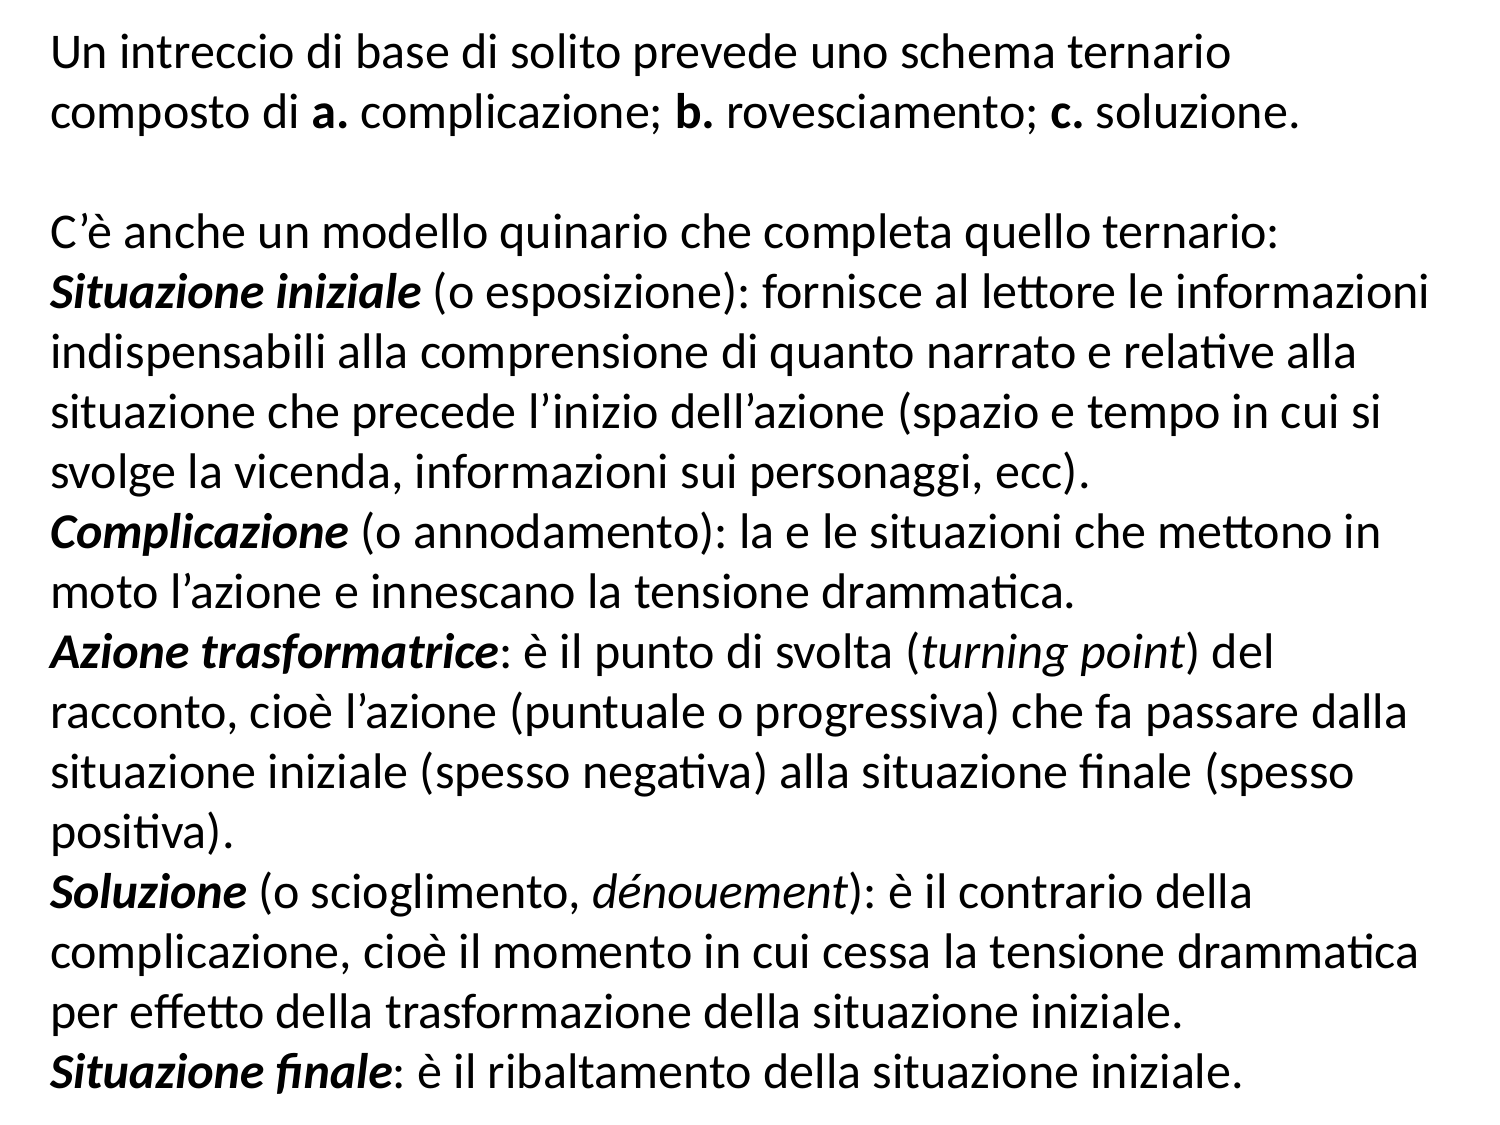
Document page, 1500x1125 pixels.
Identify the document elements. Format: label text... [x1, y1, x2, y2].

text_box Un intreccio di base di solito prevede uno schema ternario composto di a. complicazione; b. rovesciamento; c. soluzione. C’è anche un modello quinario che completa quello ternario: Situazione iniziale (o esposizione): fornisce al lettore le informazioni indispensabili alla comprensione di quanto narrato e relative alla situazione che precede l’inizio dell’azione (spazio e tempo in cui si svolge la vicenda, informazioni sui personaggi, ecc). Complicazione (o annodamento): la e le situazioni che mettono in moto l’azione e innescano la tensione drammatica. Azione trasformatrice: è il punto di svolta (turning point) del racconto, cioè l’azione (puntuale o progressiva) che fa passare dalla situazione iniziale (spesso negativa) alla situazione finale (spesso positiva). Soluzione (o scioglimento, dénouement): è il contrario della complicazione, cioè il momento in cui cessa la tensione drammatica per effetto della trasformazione della situazione iniziale. Situazione finale: è il ribaltamento della situazione iniziale. [35, 11, 1454, 1107]
